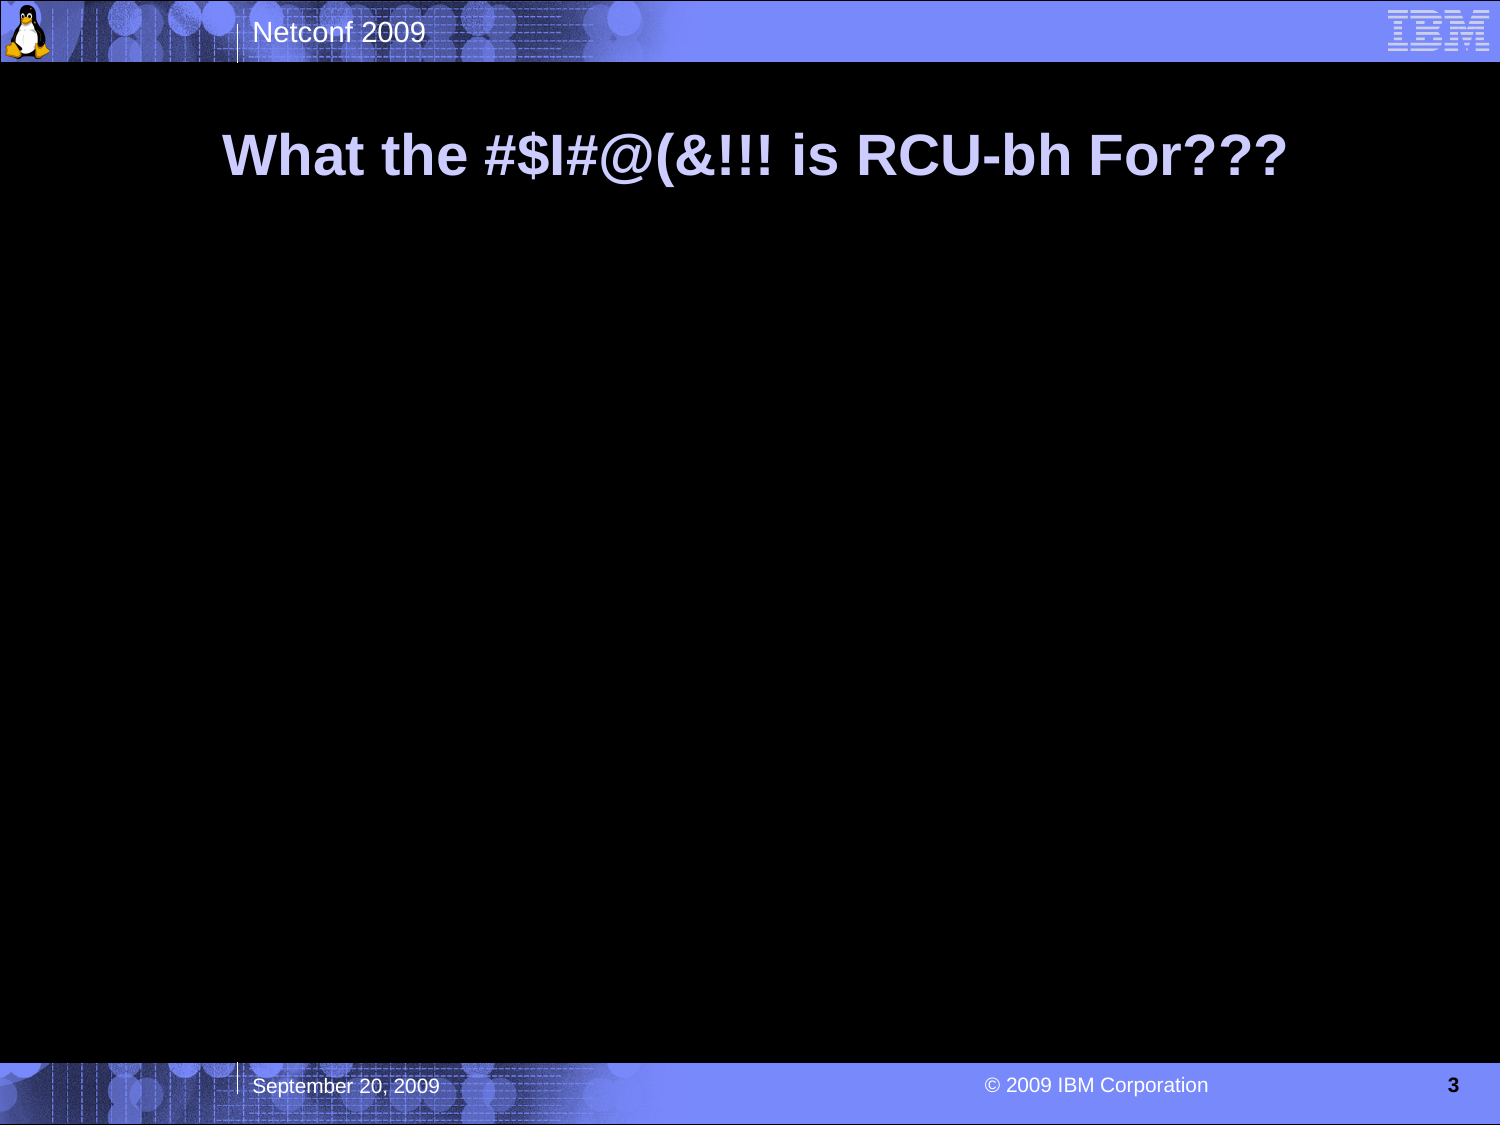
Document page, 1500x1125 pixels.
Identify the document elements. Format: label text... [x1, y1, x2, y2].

title What the #$I#@(&!!! is RCU-bh For??? [79, 116, 1433, 199]
picture [0, 1063, 1500, 1124]
picture [1, 1, 1500, 62]
